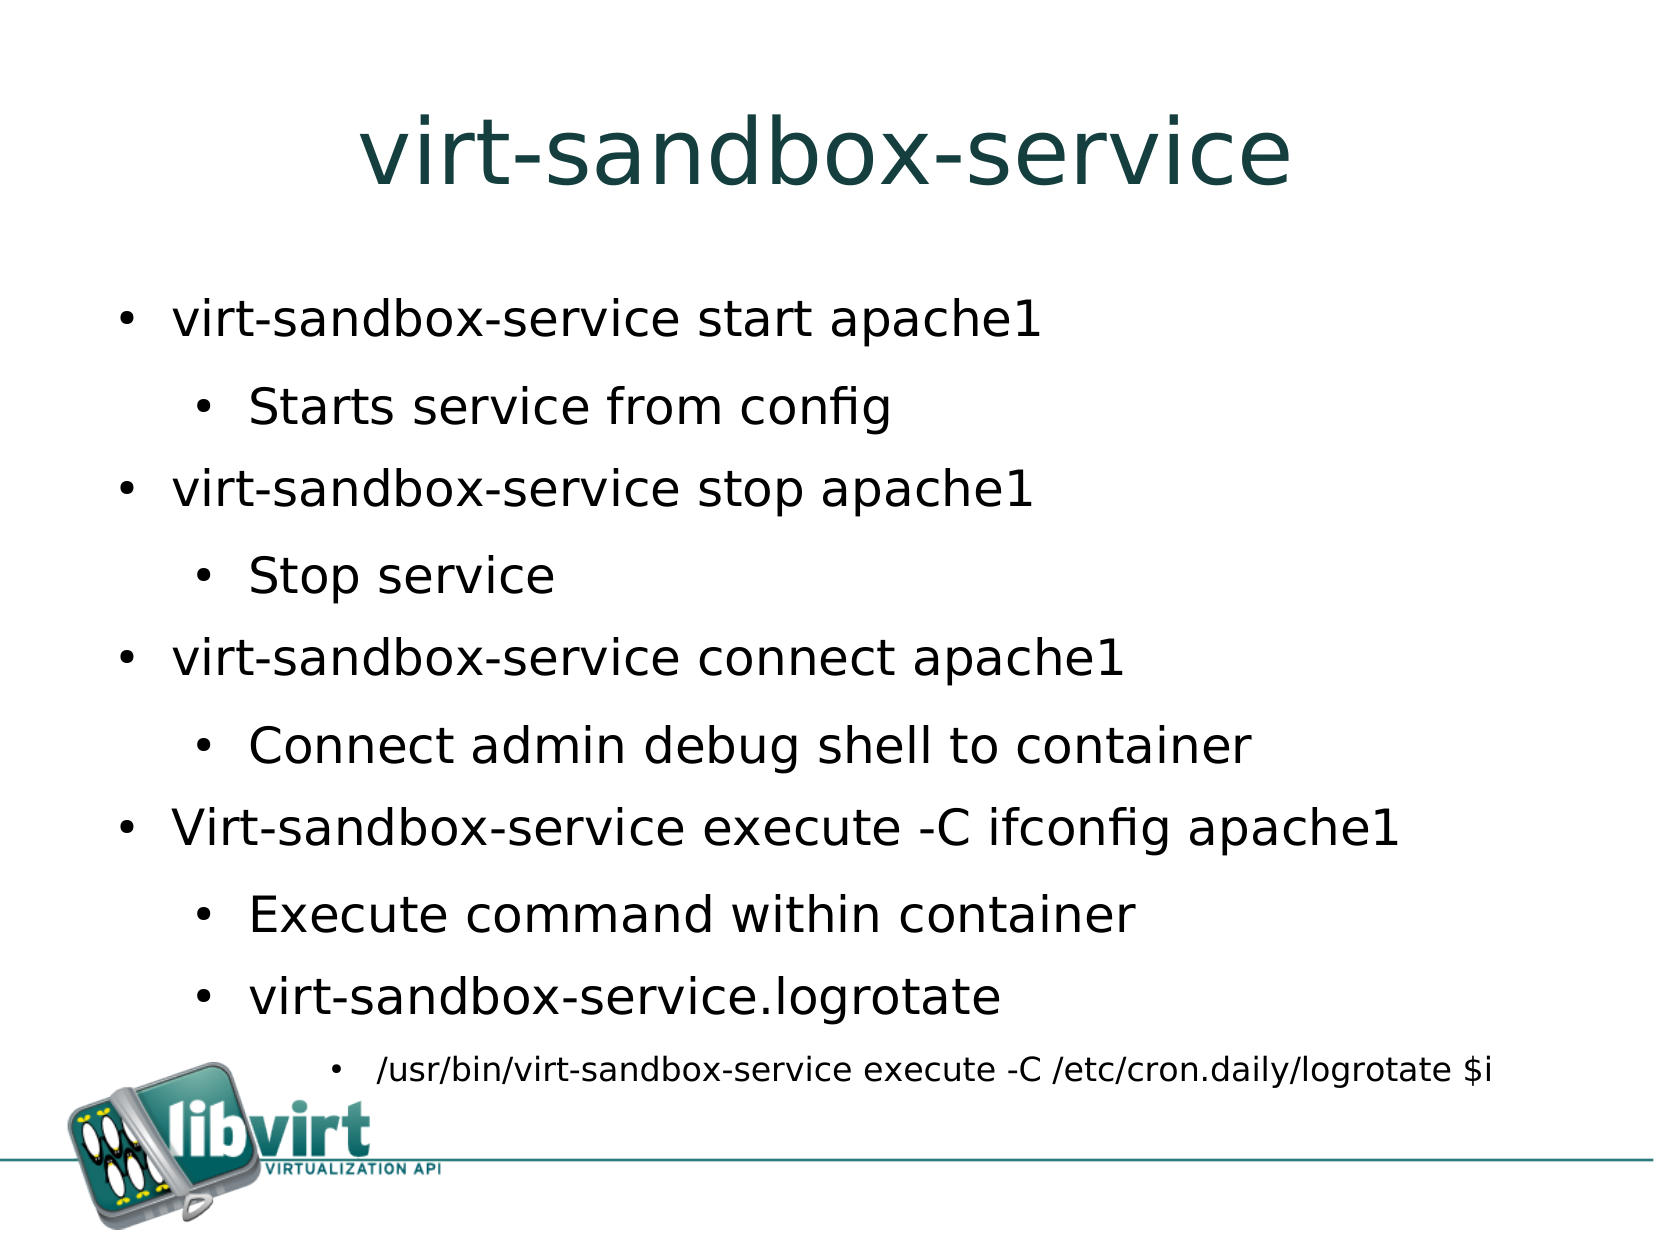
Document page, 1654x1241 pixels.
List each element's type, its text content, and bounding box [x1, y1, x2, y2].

picture [0, 1062, 1654, 1230]
list virt-sandbox-service start apache1 Starts service from config virt-sandbox-service stop apache1 Stop service virt-sandbox-service connect apache1 Connect admin debug shell to container Virt-sandbox-service execute -C ifconfig apache1 Execute command within container virt-sandbox-service.logrotate /usr/bin/virt-sandbox-service execute -C /etc/cron.daily/logrotate $i [82, 290, 1571, 1062]
title virt-sandbox-service [82, 49, 1571, 257]
